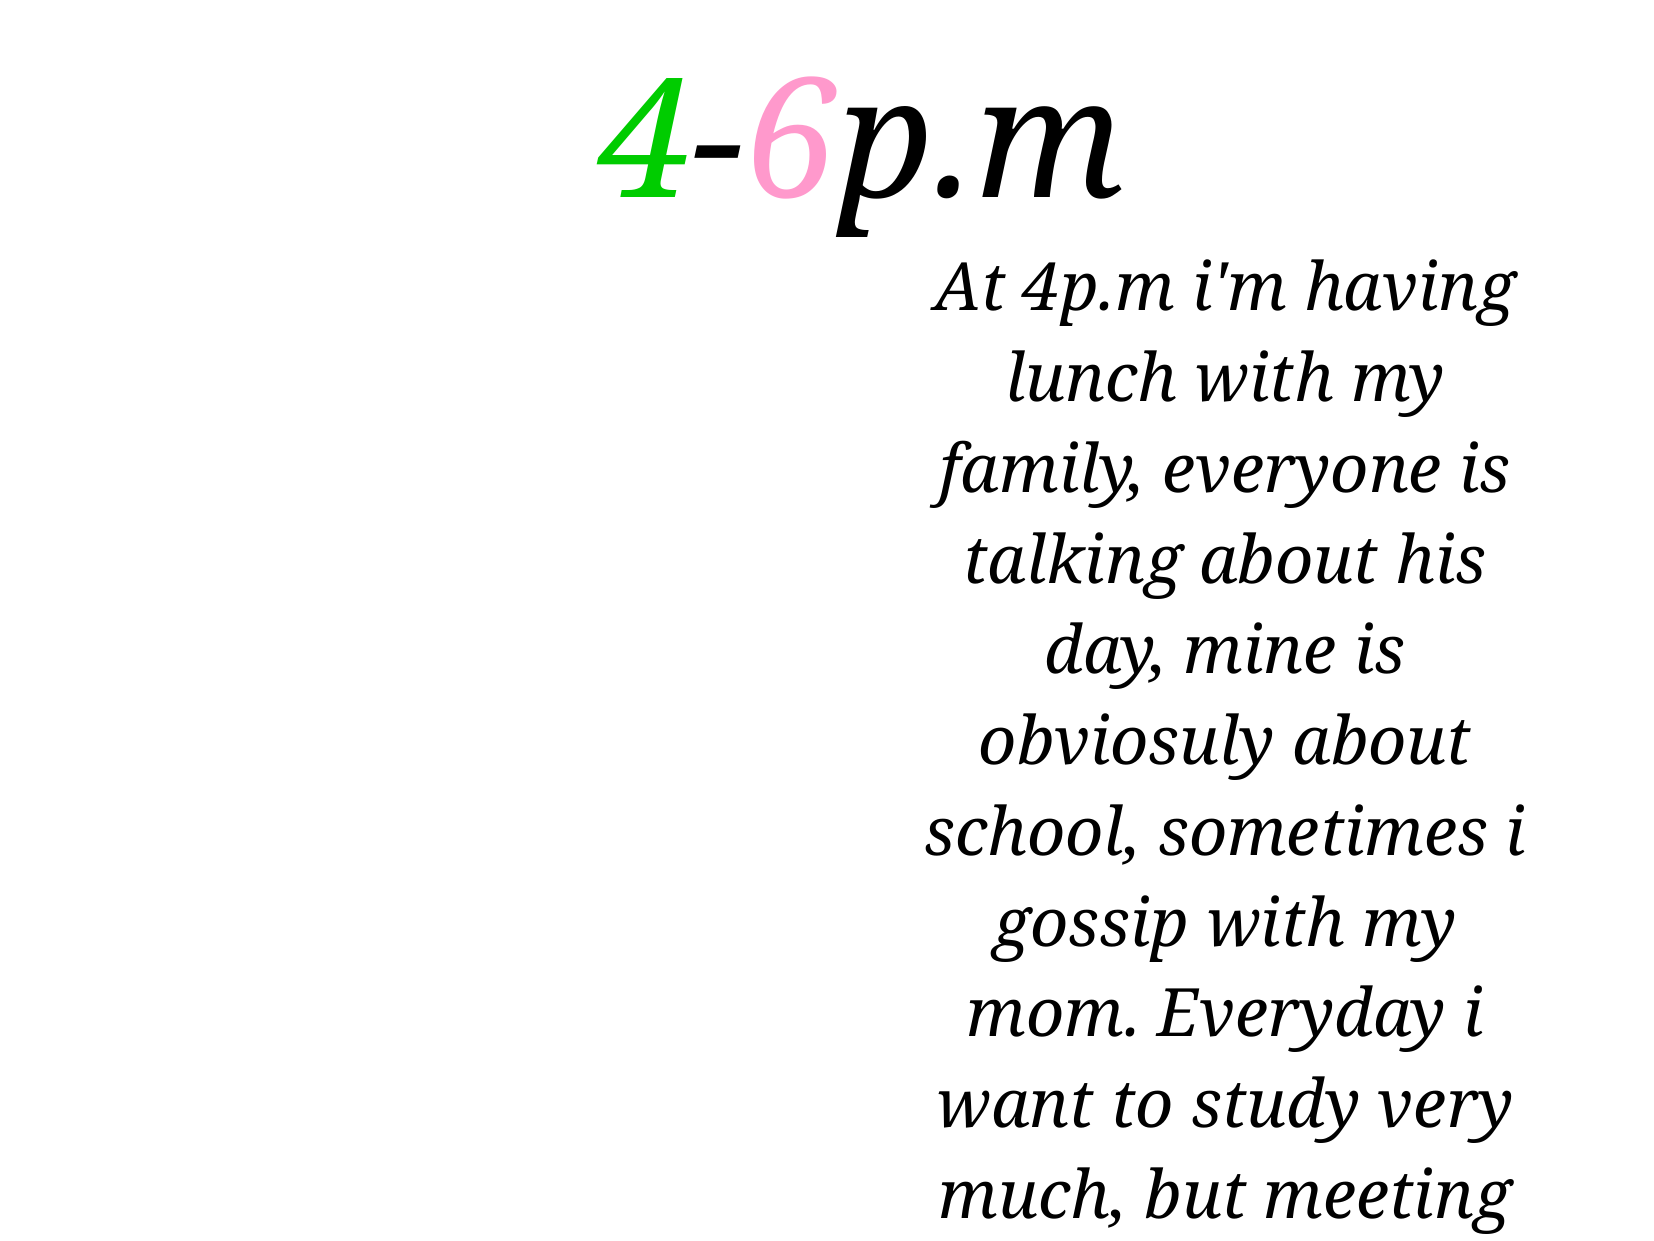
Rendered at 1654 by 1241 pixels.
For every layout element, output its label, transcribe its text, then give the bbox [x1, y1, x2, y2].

list At 4p.m i'm having lunch with my family, everyone is talking about his day, mine is obviosuly about school, sometimes i gossip with my mom. Everyday i want to study very much, but meeting with my friends is too tempting. [826, 239, 1553, 1228]
title 4-6p.m [118, 29, 1607, 237]
